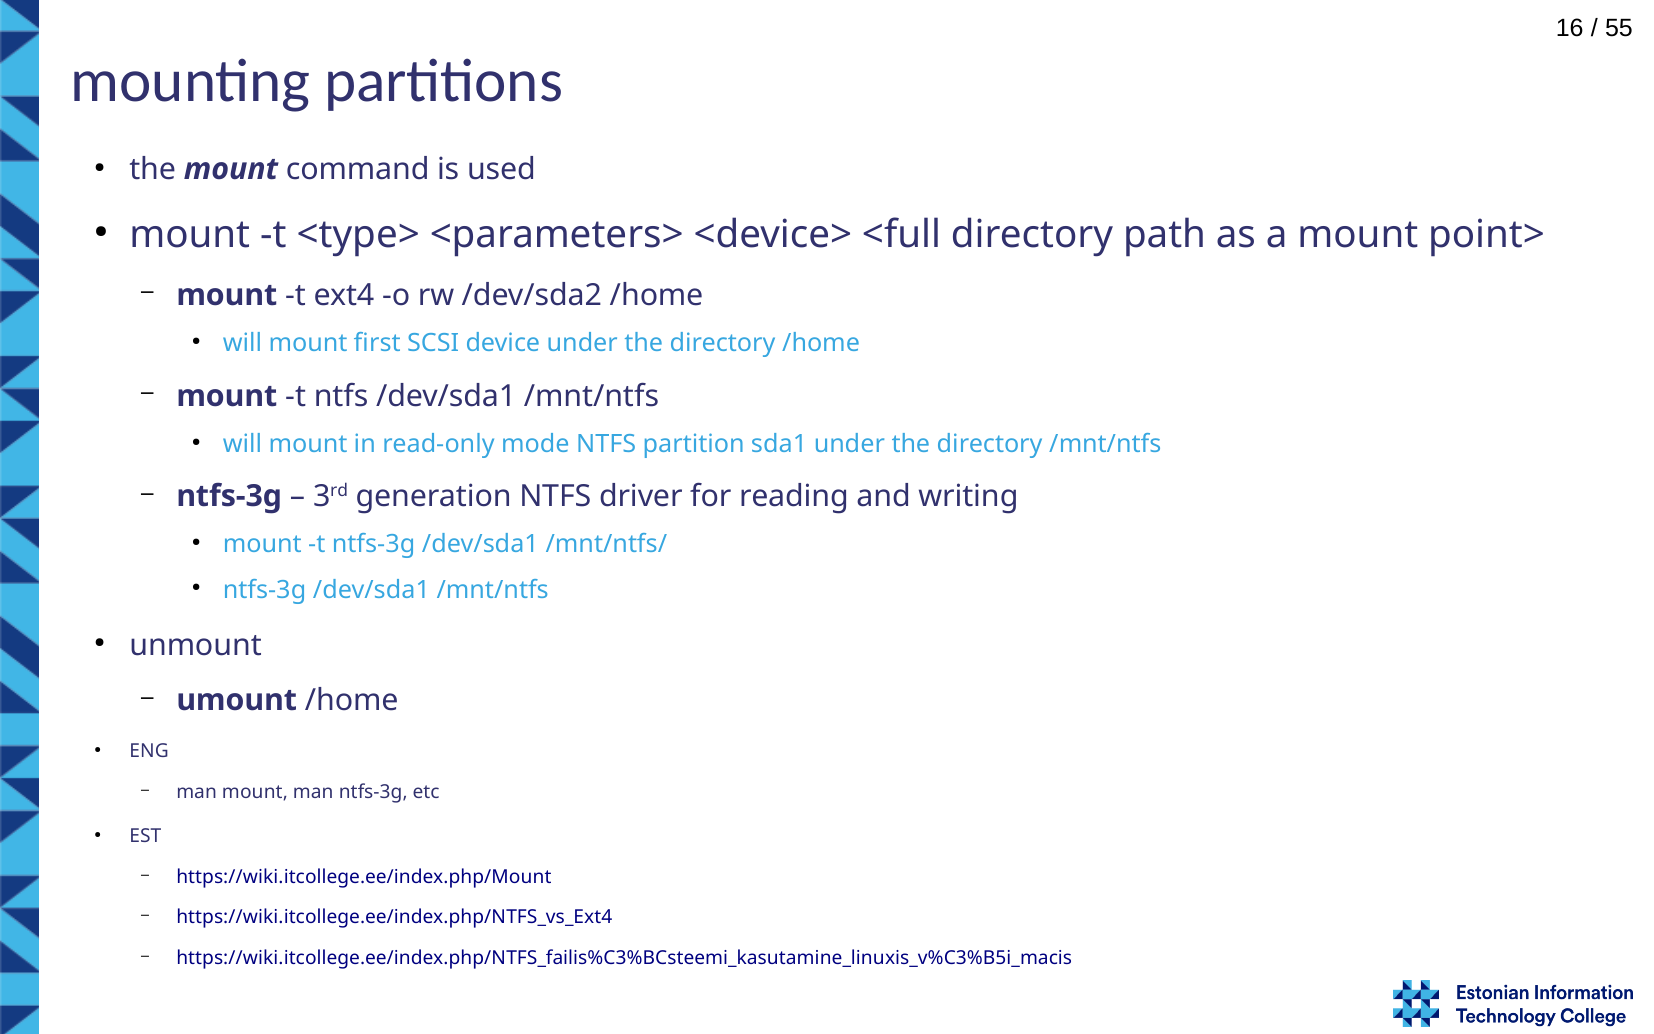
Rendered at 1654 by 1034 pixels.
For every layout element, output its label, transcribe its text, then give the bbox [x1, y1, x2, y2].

picture [1393, 980, 1633, 1027]
list the mount command is used mount -t <type> <parameters> <device> <full directory path as a mount point> mount -t ext4 -o rw /dev/sda2 /home will mount first SCSI device under the directory /home mount -t ntfs /dev/sda1 /mnt/ntfs will mount in read-only mode NTFS partition sda1 under the directory /mnt/ntfs ntfs-3g – 3rd generation NTFS driver for reading and writing mount -t ntfs-3g /dev/sda1 /mnt/ntfs/ ntfs-3g /dev/sda1 /mnt/ntfs unmount umount /home ENG man mount, man ntfs-3g, etc EST https://wiki.itcollege.ee/index.php/Mount https://wiki.itcollege.ee/index.php/NTFS_vs_Ext4 https://wiki.itcollege.ee/index.php/NTFS_failis%C3%BCsteemi_kasutamine_linuxis_v%C3%B5i_macis [82, 147, 1625, 975]
title mounting partitions [70, 41, 1630, 130]
